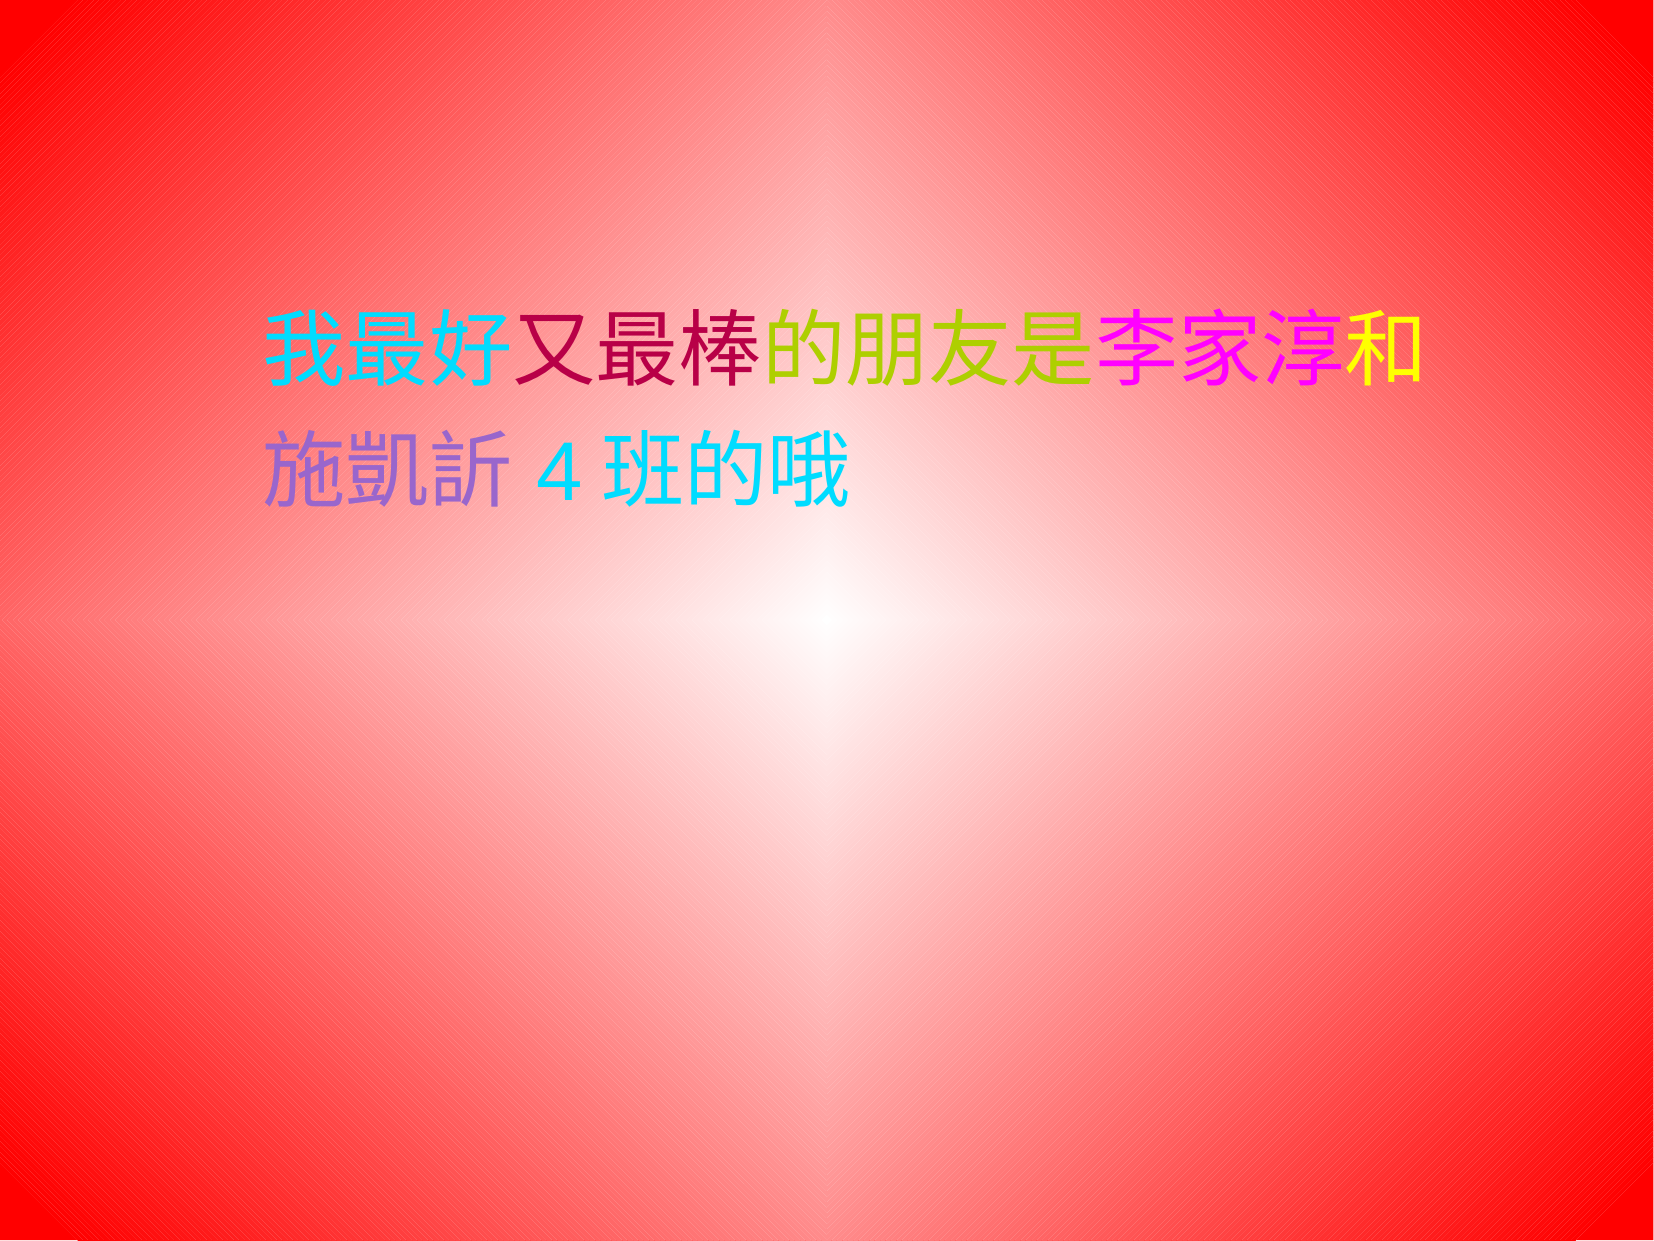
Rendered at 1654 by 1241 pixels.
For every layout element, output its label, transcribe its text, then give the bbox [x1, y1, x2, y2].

text_box 我最好又最棒的朋友是李家淳和施凱訢4班的哦 [236, 263, 1536, 502]
